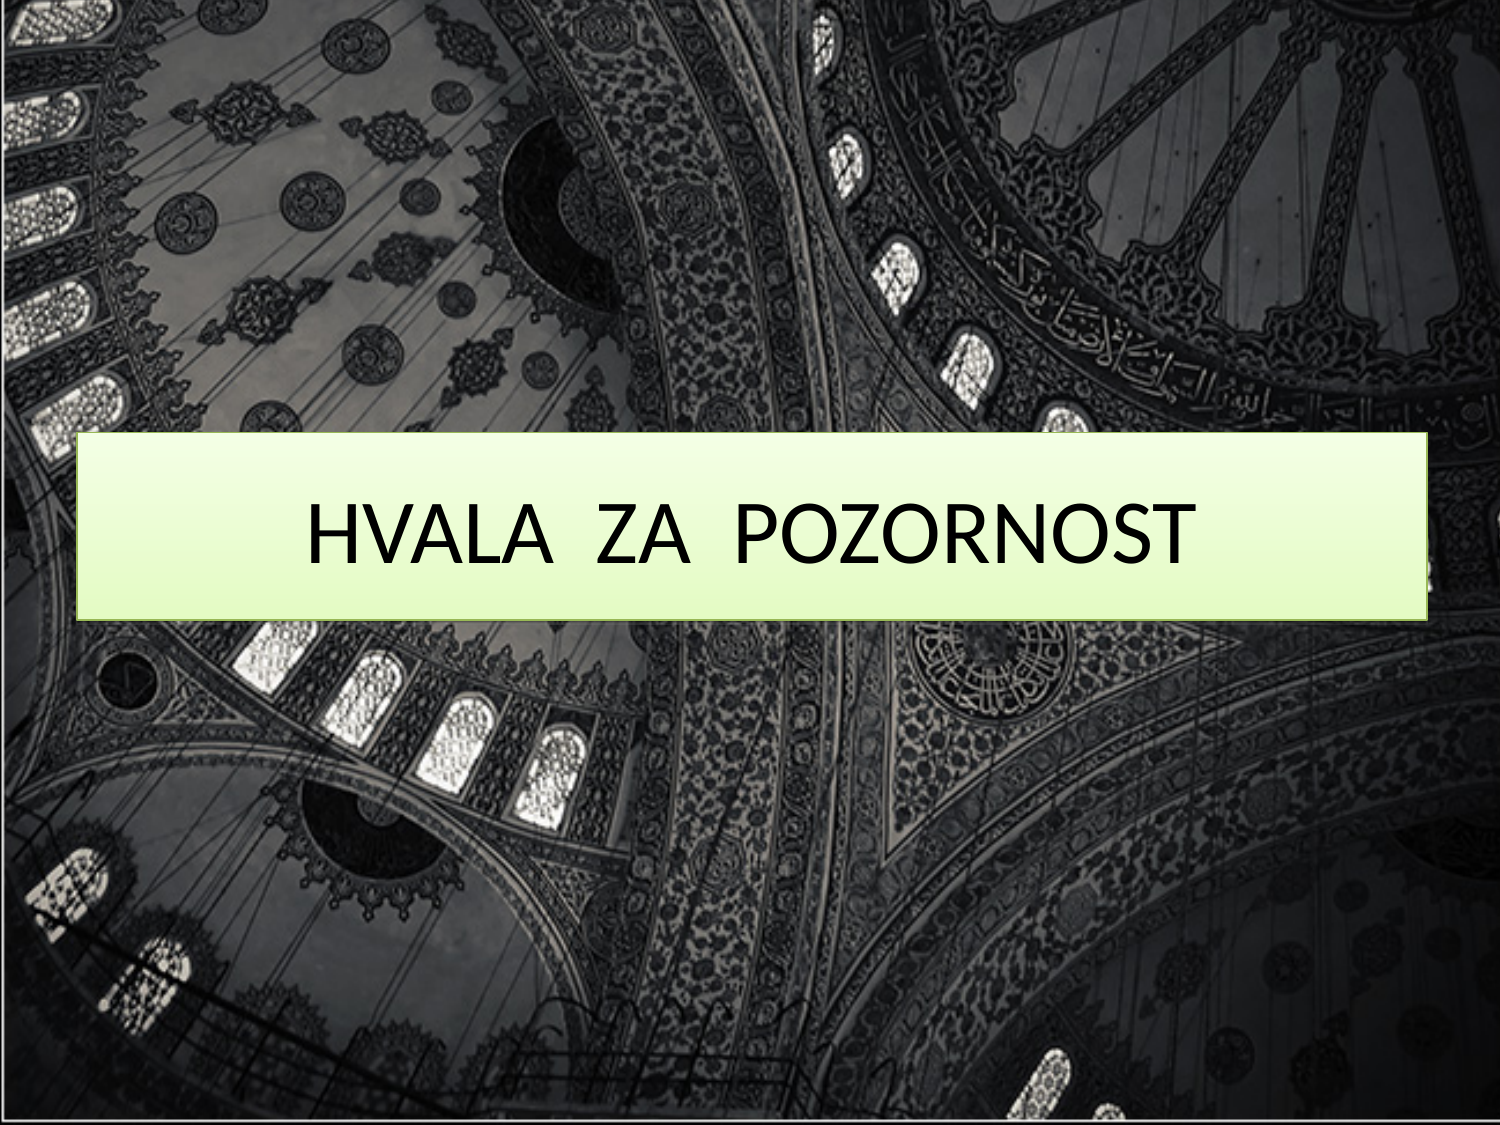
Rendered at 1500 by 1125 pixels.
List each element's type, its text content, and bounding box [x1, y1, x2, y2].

title HVALA ZA POZORNOST [76, 432, 1427, 621]
picture [0, 0, 1500, 1125]
